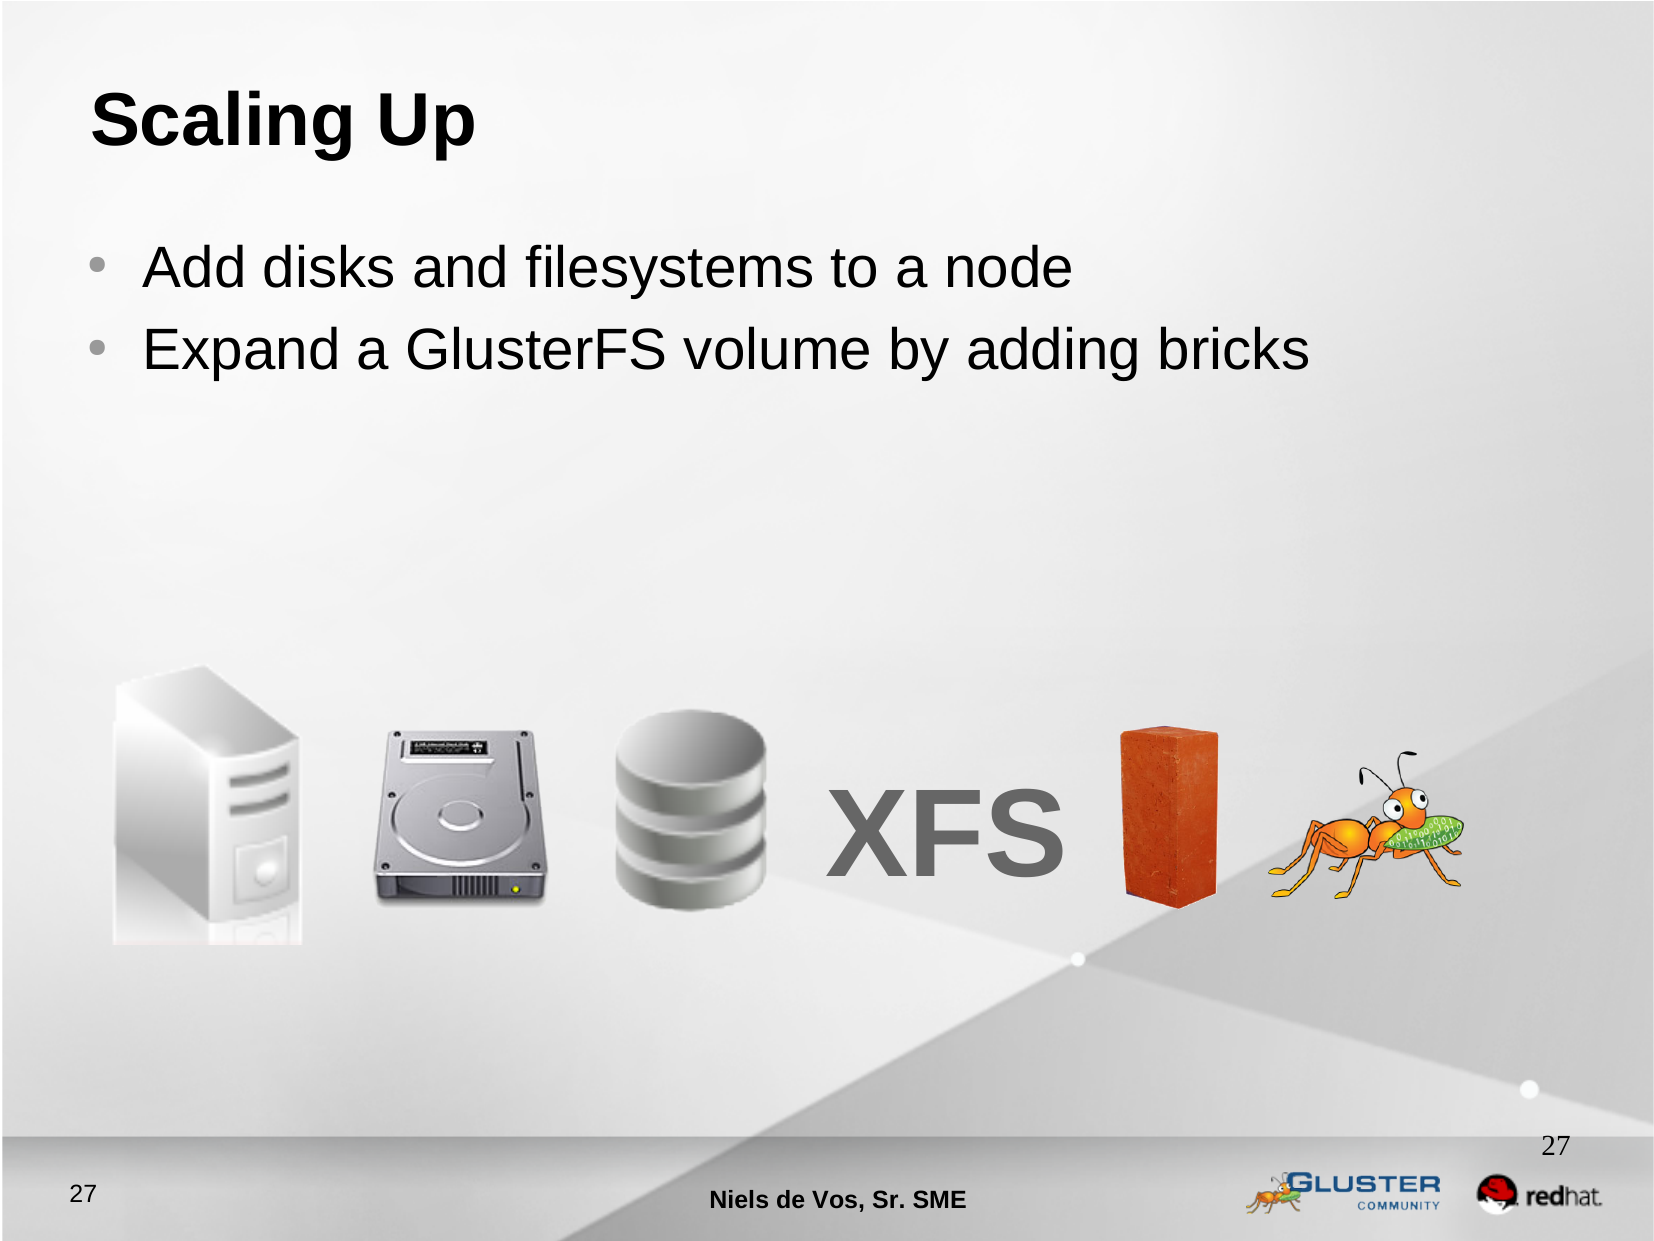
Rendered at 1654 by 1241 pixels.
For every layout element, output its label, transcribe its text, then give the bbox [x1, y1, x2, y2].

list Add disks and filesystems to a node Expand a GlusterFS volume by adding bricks [86, 232, 1576, 1111]
list XFS [825, 760, 1081, 901]
title Scaling Up [90, 15, 1579, 223]
picture [2, 1, 1654, 1241]
